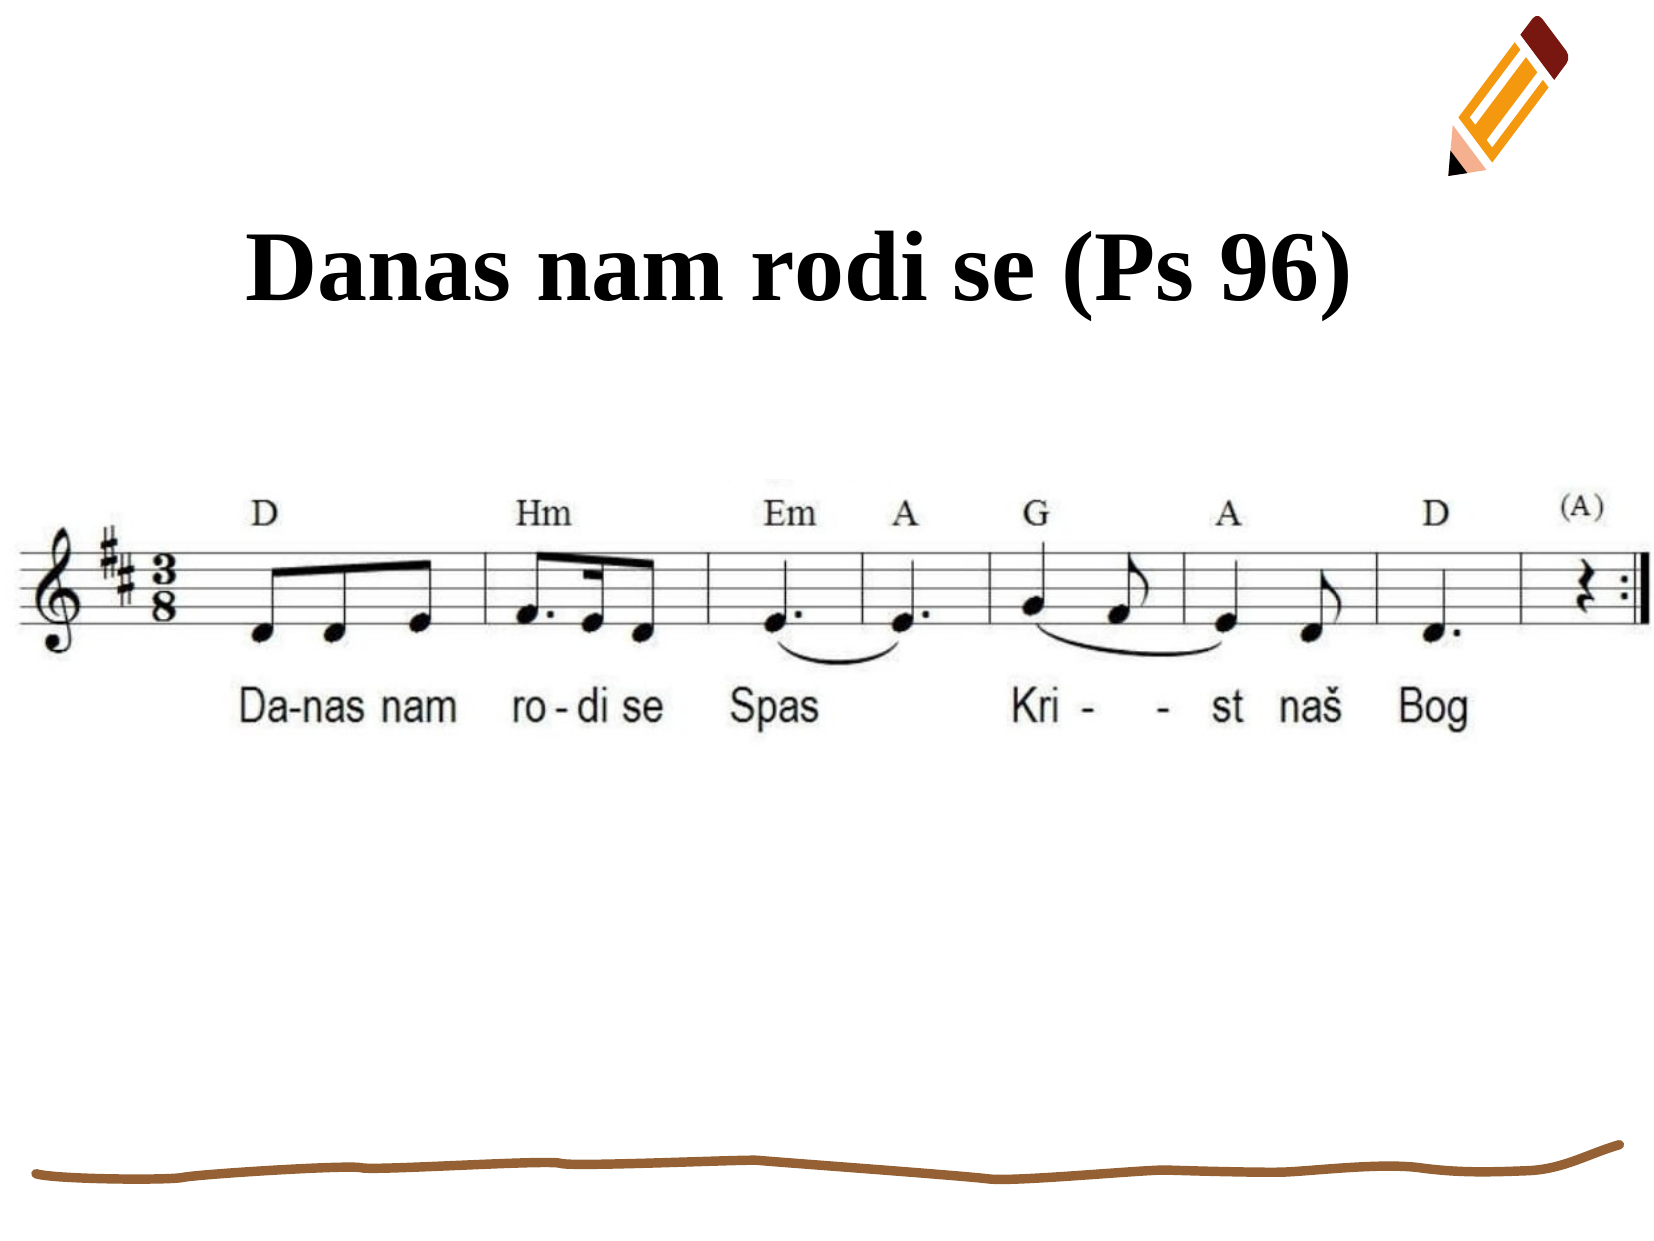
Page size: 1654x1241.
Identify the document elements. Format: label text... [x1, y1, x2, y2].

text_box Danas nam rodi se (Ps 96) [96, 110, 1503, 412]
picture [6, 479, 1654, 781]
